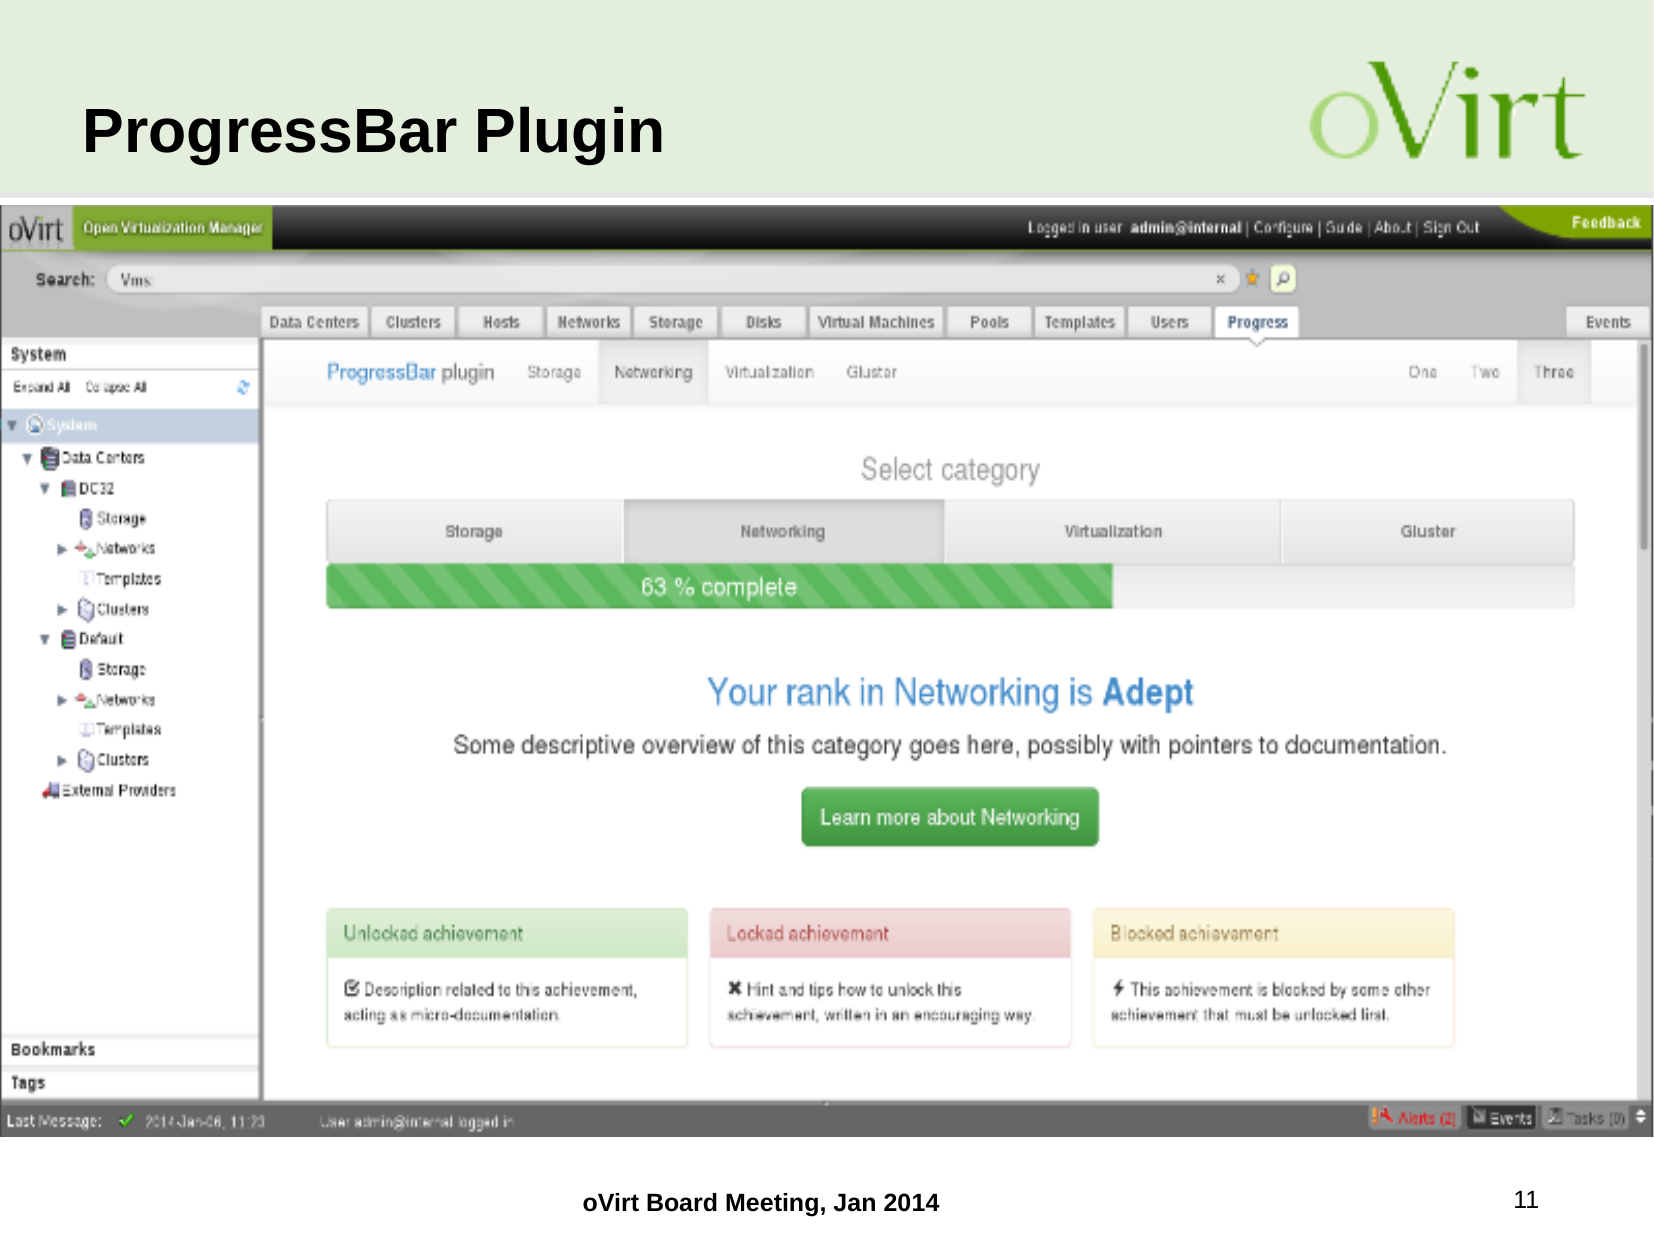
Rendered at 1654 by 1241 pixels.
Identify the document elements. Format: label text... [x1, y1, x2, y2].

picture [1290, 36, 1613, 180]
picture [0, 205, 1654, 1137]
title ProgressBar Plugin [82, 37, 1571, 205]
